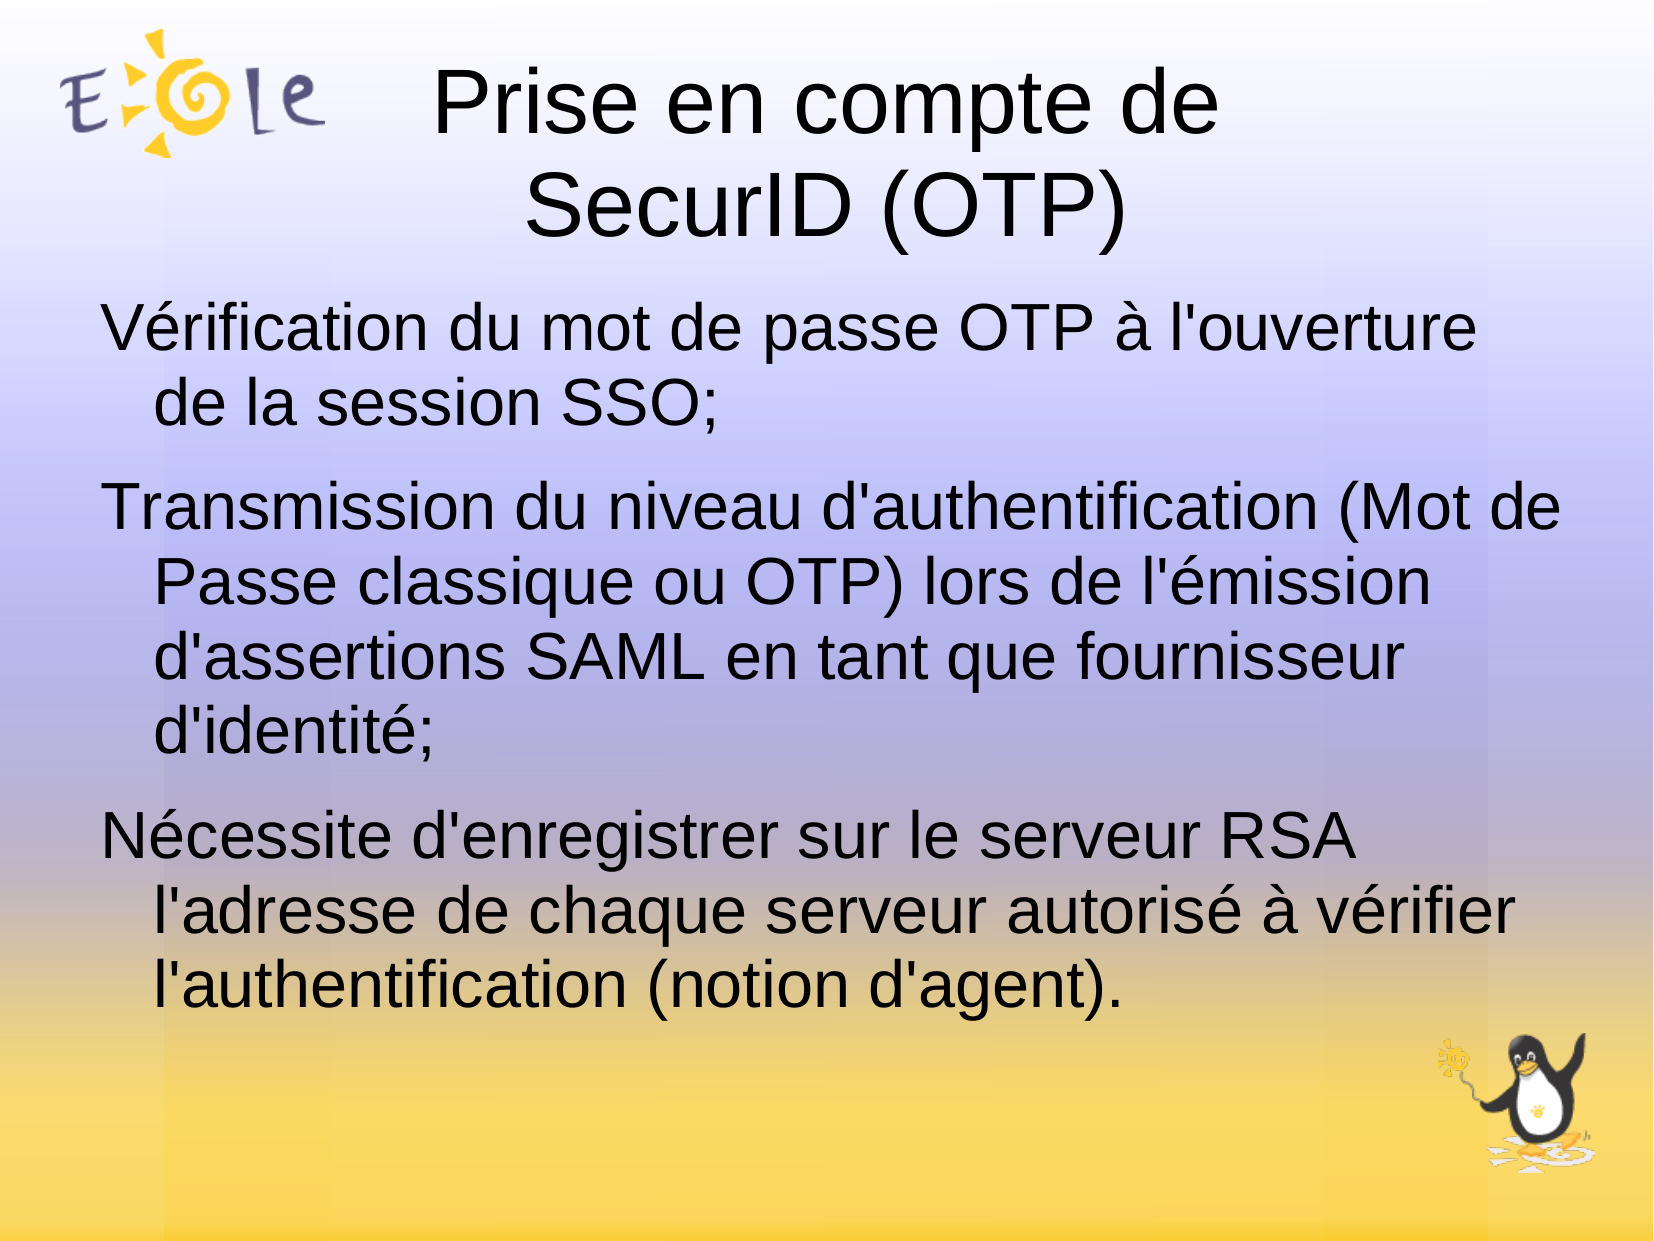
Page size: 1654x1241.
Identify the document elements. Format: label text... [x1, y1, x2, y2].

title Prise en compte de SecurID (OTP) [82, 39, 1571, 267]
picture [0, 0, 1654, 1241]
list Vérification du mot de passe OTP à l'ouverture de la session SSO; Transmission du niveau d'authentification (Mot de Passe classique ou OTP) lors de l'émission d'assertions SAML en tant que fournisseur d'identité; Nécessite d'enregistrer sur le serveur RSA l'adresse de chaque serveur autorisé à vérifier l'authentification (notion d'agent). [82, 290, 1571, 1097]
